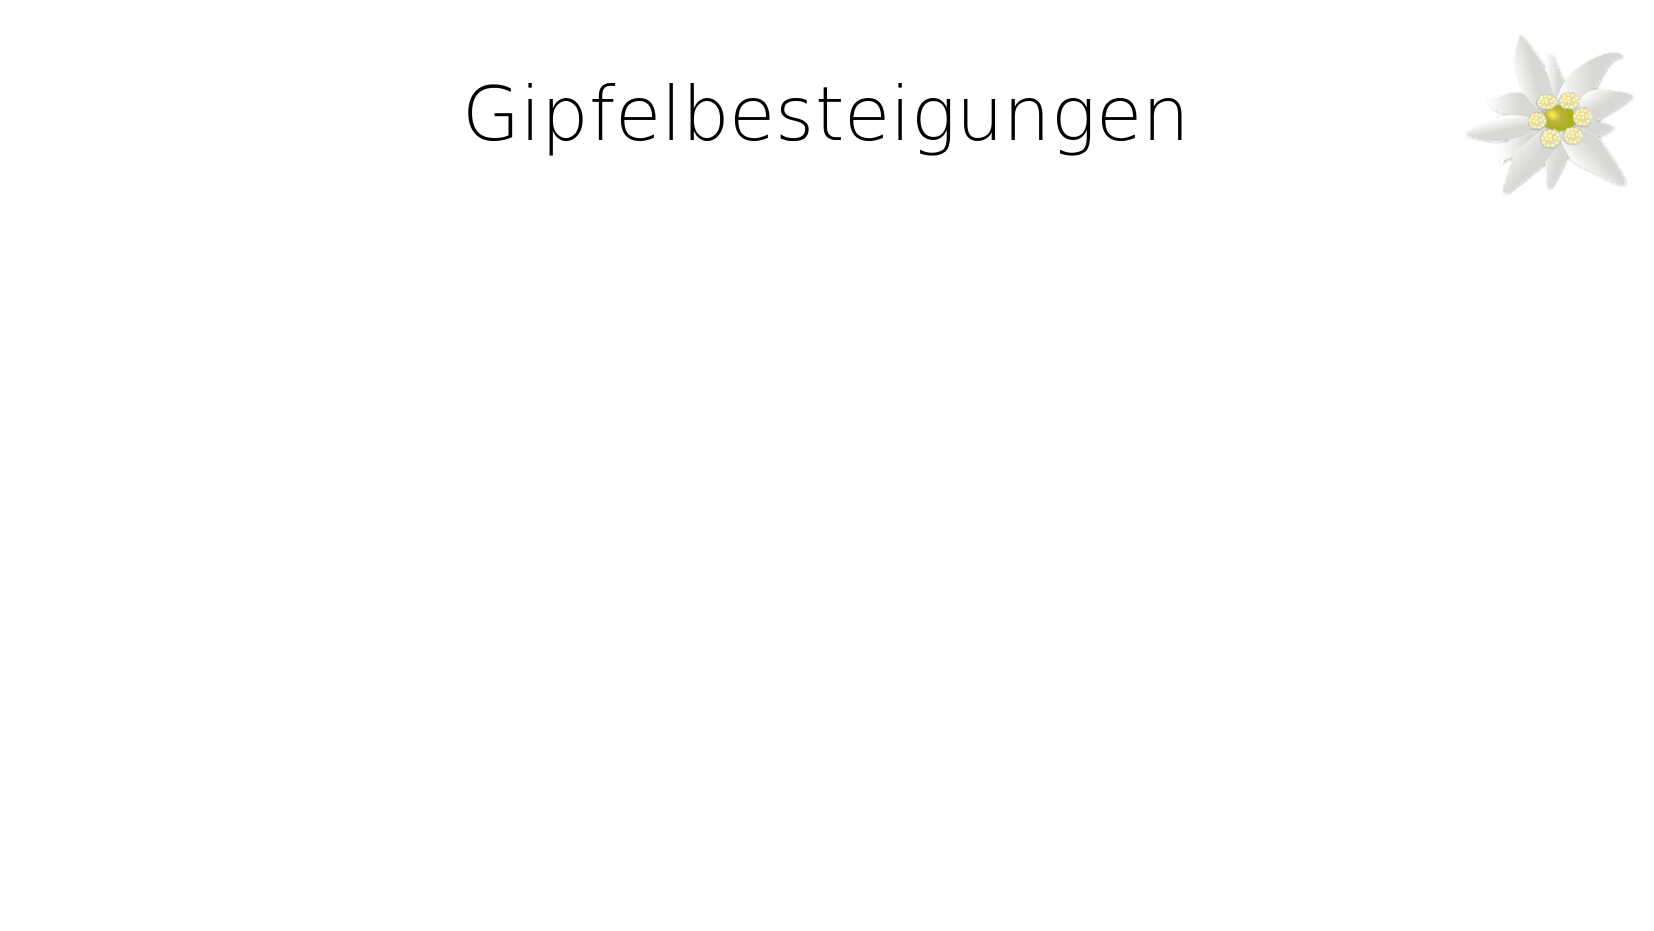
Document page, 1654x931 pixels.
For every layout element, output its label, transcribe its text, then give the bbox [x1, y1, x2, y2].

title Gipfelbesteigungen [82, 37, 1571, 193]
picture [1460, 29, 1638, 200]
